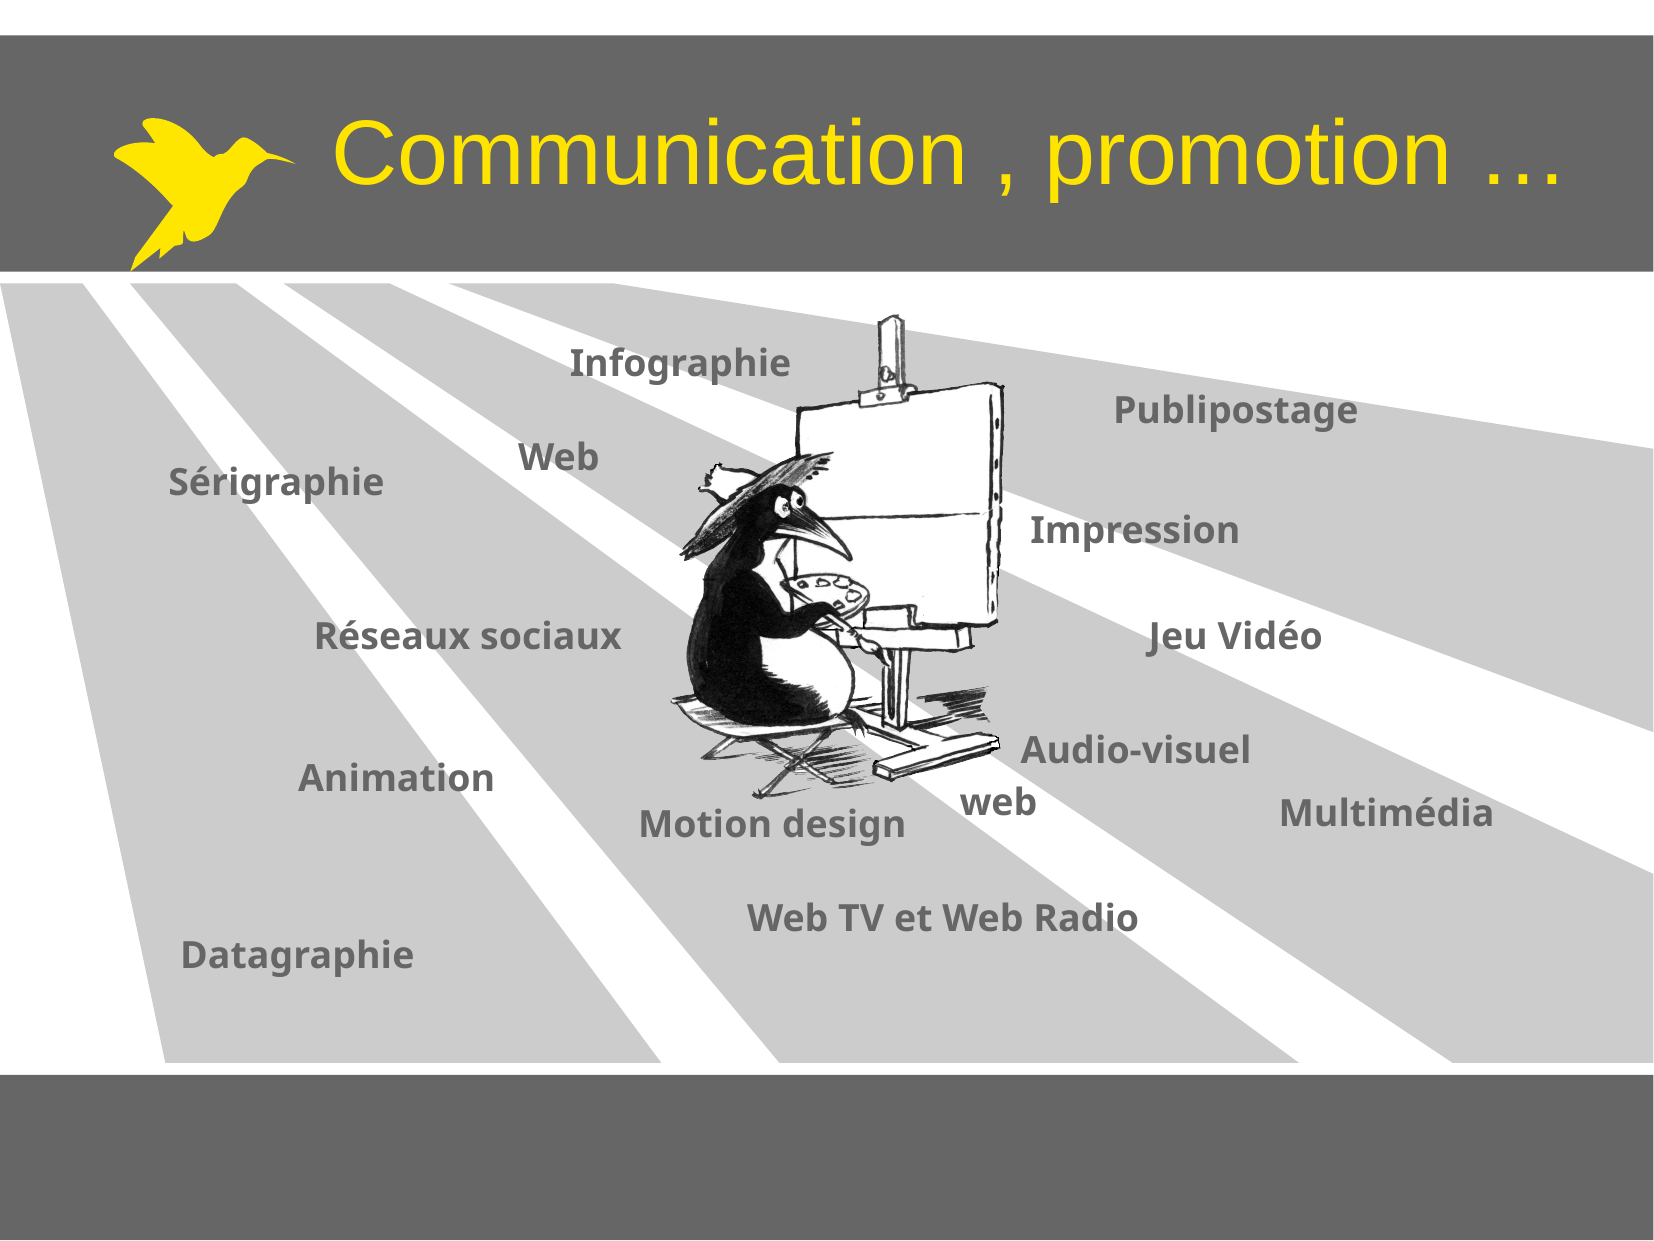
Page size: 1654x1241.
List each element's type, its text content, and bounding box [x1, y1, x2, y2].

text_box Impression [1040, 496, 1241, 569]
text_box Web TV et Web Radio [732, 884, 1150, 957]
text_box Animation [283, 744, 500, 817]
text_box Infographie [555, 328, 643, 402]
text_box Web [503, 423, 615, 497]
picture [643, 301, 1040, 812]
text_box Multimédia [1263, 779, 1508, 853]
text_box Jeu Vidéo [1133, 602, 1347, 675]
text_box web [944, 790, 1053, 841]
text_box Publipostage [1098, 376, 1365, 449]
text_box Sérigraphie [153, 448, 402, 579]
text_box Réseaux sociaux [298, 602, 636, 675]
text_box Audio-visuel [1040, 716, 1261, 790]
title Communication , promotion … [283, 49, 1571, 257]
text_box Datagraphie [165, 921, 424, 994]
text_box Motion design [623, 789, 910, 863]
